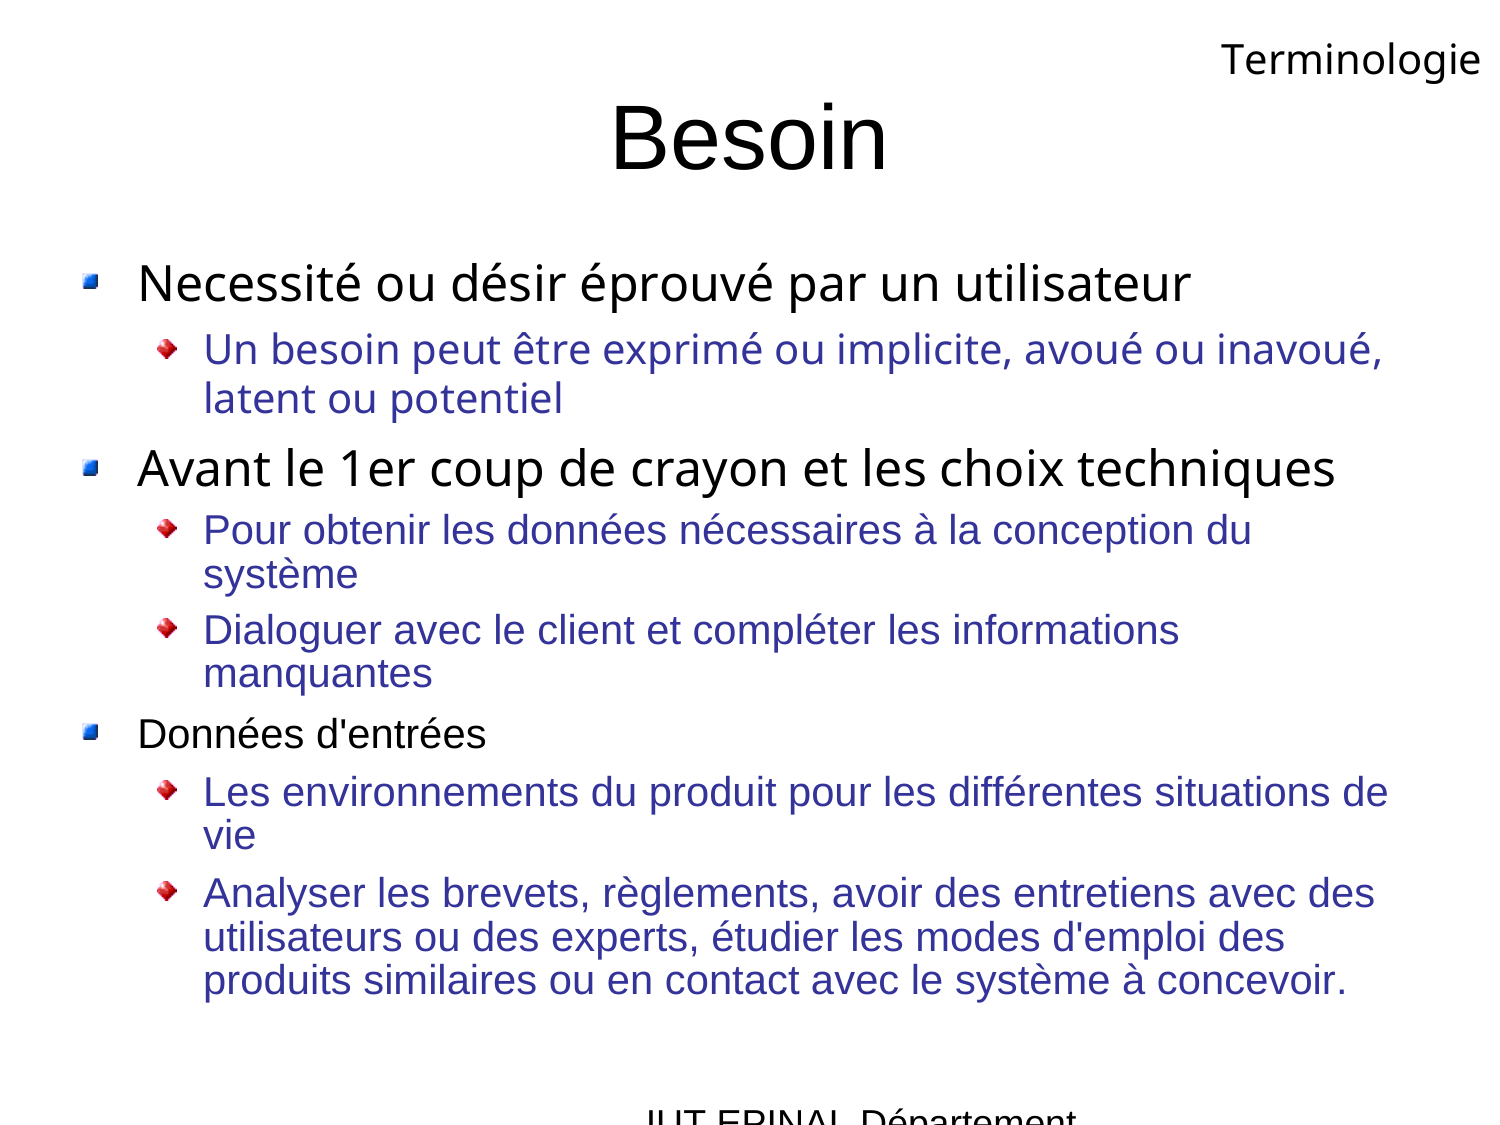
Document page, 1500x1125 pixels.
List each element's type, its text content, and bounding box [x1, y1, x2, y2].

text_box Terminologie [1206, 24, 1498, 91]
list Necessité ou désir éprouvé par un utilisateur Un besoin peut être exprimé ou implicite, avoué ou inavoué, latent ou potentiel Avant le 1er coup de crayon et les choix techniques Pour obtenir les données nécessaires à la conception du système Dialoguer avec le client et compléter les informations manquantes Données d'entrées Les environnements du produit pour les différentes situations de vie Analyser les brevets, règlements, avoir des entretiens avec des utilisateurs ou des experts, étudier les modes d'emploi des produits similaires ou en contact avec le système à concevoir. [67, 241, 1418, 1035]
title Besoin [75, 45, 1426, 233]
